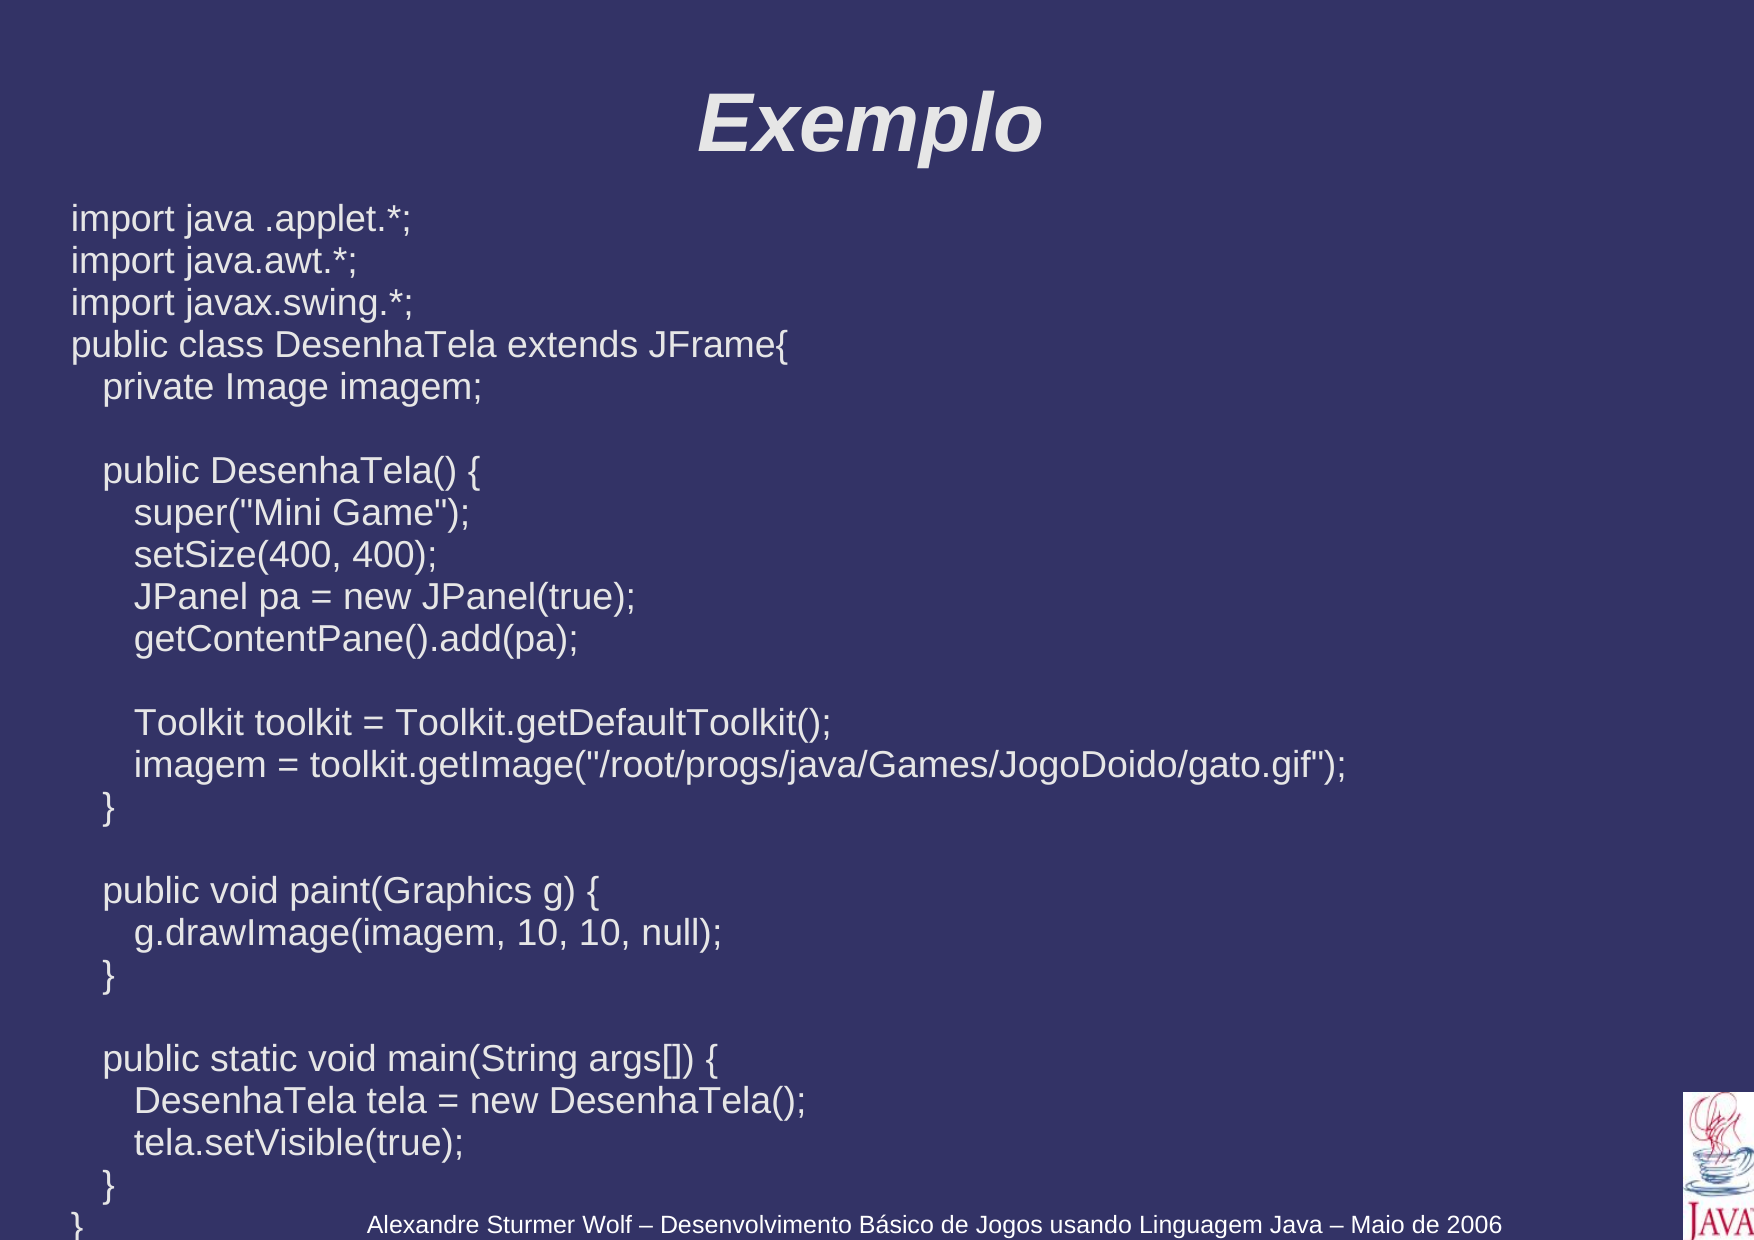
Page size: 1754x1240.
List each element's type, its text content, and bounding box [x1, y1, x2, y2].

picture [1743, 1092, 1754, 1240]
title Exemplo [29, 19, 1713, 227]
list import java .applet.*; import java.awt.*; import javax.swing.*; public class DesenhaTela extends JFrame{ private Image imagem; public DesenhaTela() { super("Mini Game"); setSize(400, 400); JPanel pa = new JPanel(true); getContentPane().add(pa); Toolkit toolkit = Toolkit.getDefaultToolkit(); imagem = toolkit.getImage("/root/progs/java/Games/JogoDoido/gato.gif"); } public void paint(Graphics g) { g.drawImage(imagem, 10, 10, null); } public static void main(String args[]) { DesenhaTela tela = new DesenhaTela(); tela.setVisible(true); } } [59, 197, 1743, 1240]
